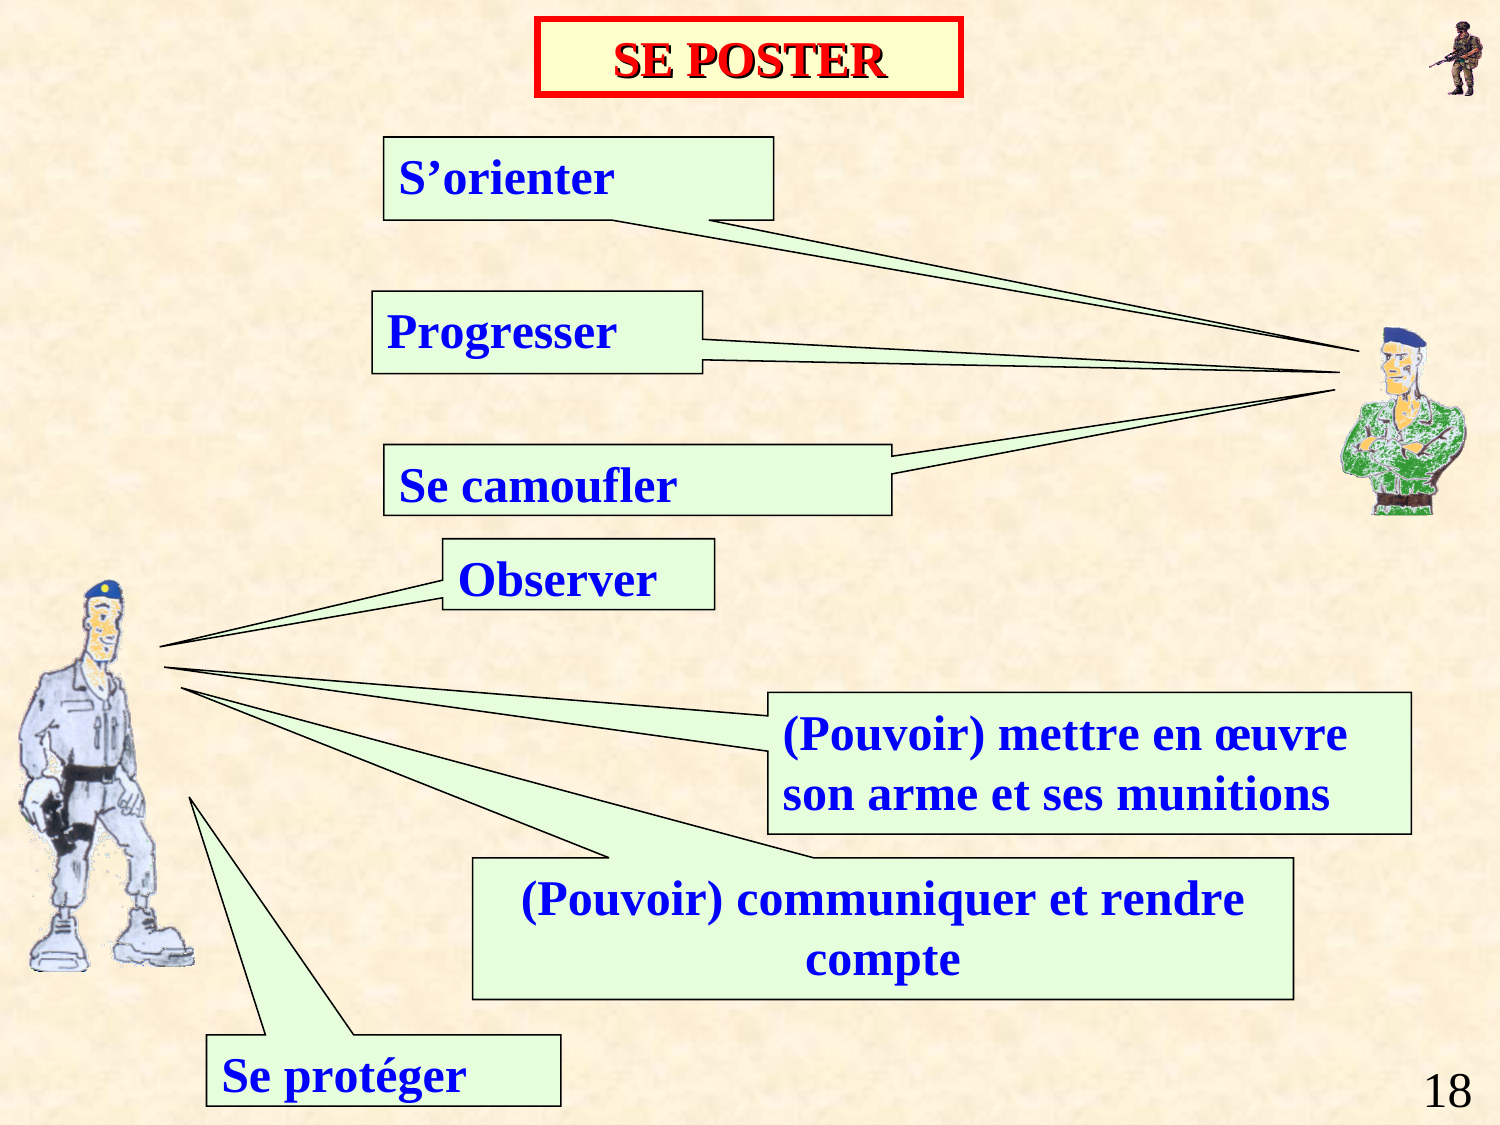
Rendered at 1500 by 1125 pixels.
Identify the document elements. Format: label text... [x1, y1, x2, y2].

text_box (Pouvoir) mettre en œuvre son arme et ses munitions [195, 669, 1412, 835]
text_box SE POSTER [537, 18, 961, 95]
picture [0, 0, 1500, 1125]
text_box (Pouvoir) communiquer et rendre compte [195, 691, 1294, 1000]
text_box Se protéger [195, 805, 561, 1107]
text_box Progresser [372, 291, 1340, 374]
text_box Se camoufler [383, 389, 1336, 516]
text_box S’orienter [383, 137, 1360, 352]
text_box Observer [195, 538, 715, 641]
